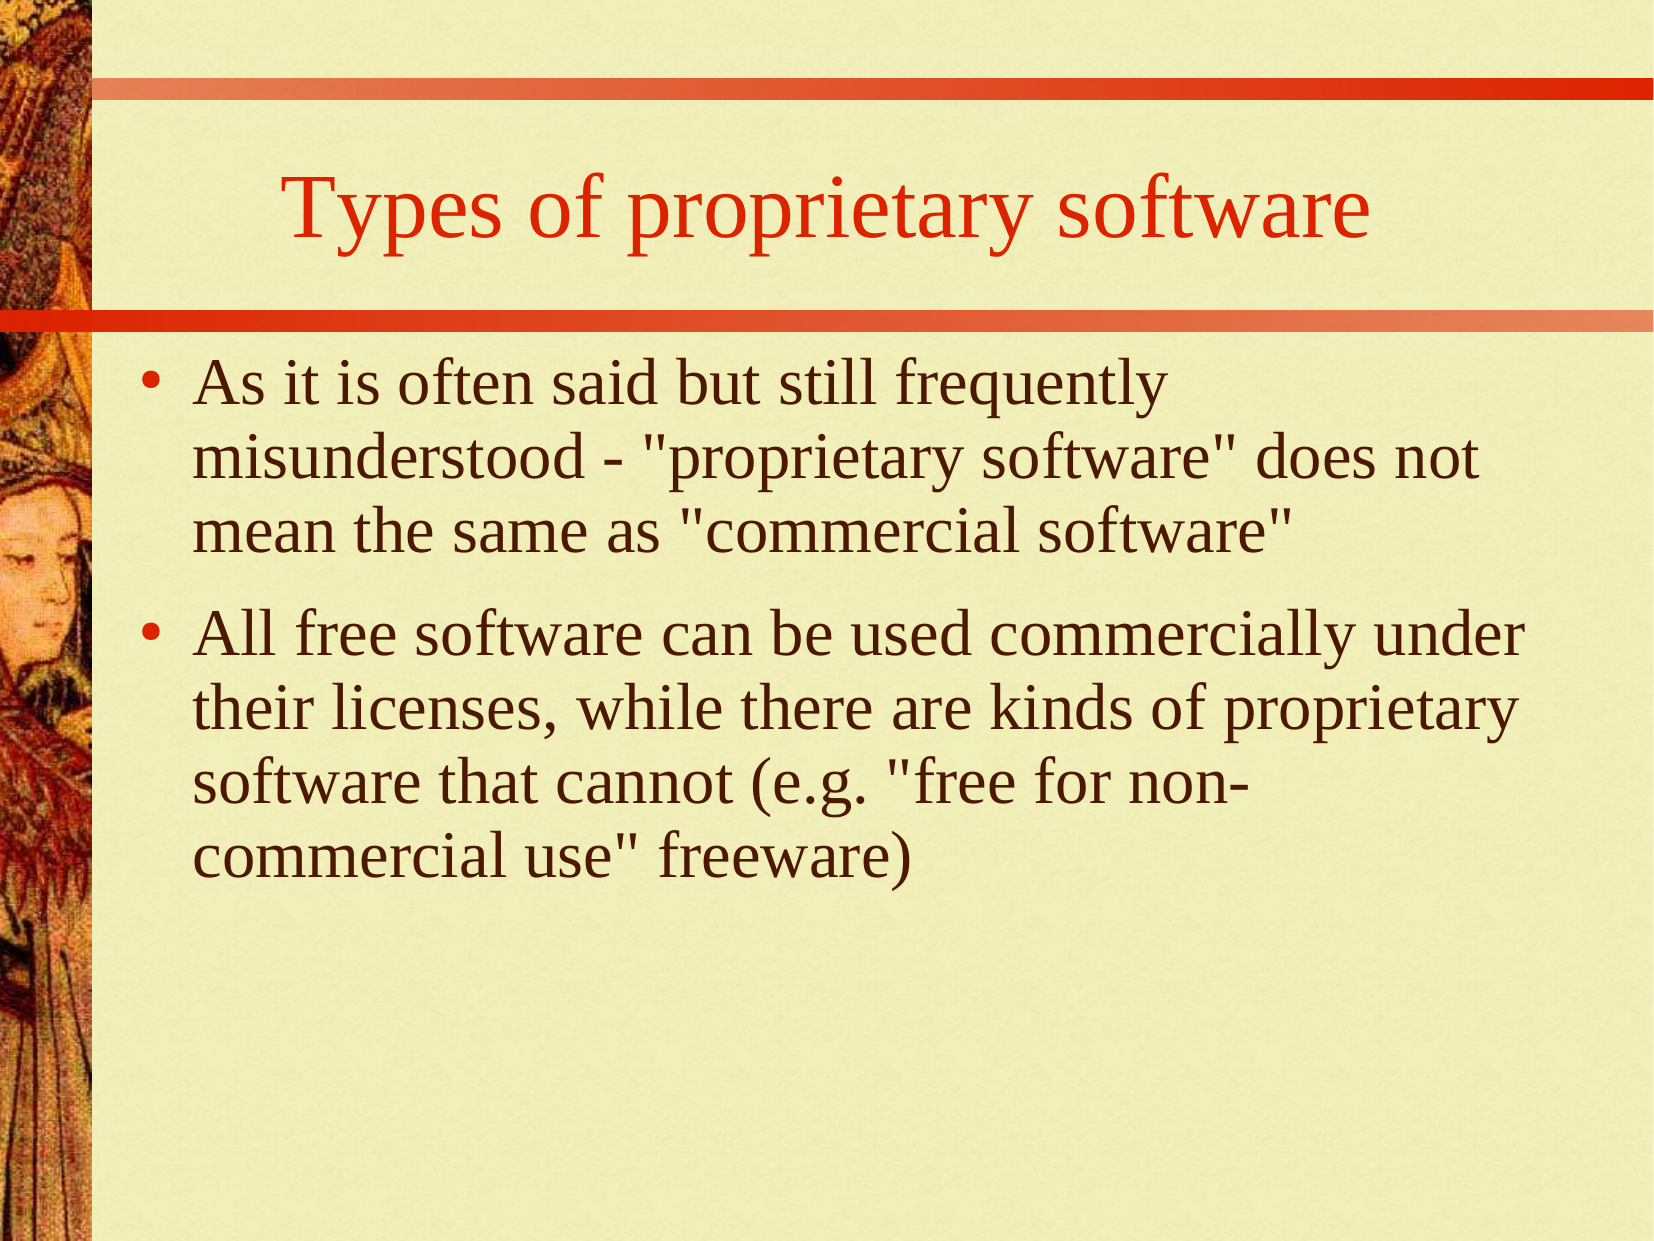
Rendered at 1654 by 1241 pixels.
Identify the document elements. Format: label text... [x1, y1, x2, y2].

picture [0, 332, 1654, 1241]
title Types of proprietary software [121, 102, 1534, 311]
picture [0, 0, 1654, 310]
list As it is often said but still frequently misunderstood - "proprietary software" does not mean the same as "commercial software" All free software can be used commercially under their licenses, while there are kinds of proprietary software that cannot (e.g. "free for non-commercial use" freeware) [121, 344, 1534, 1127]
